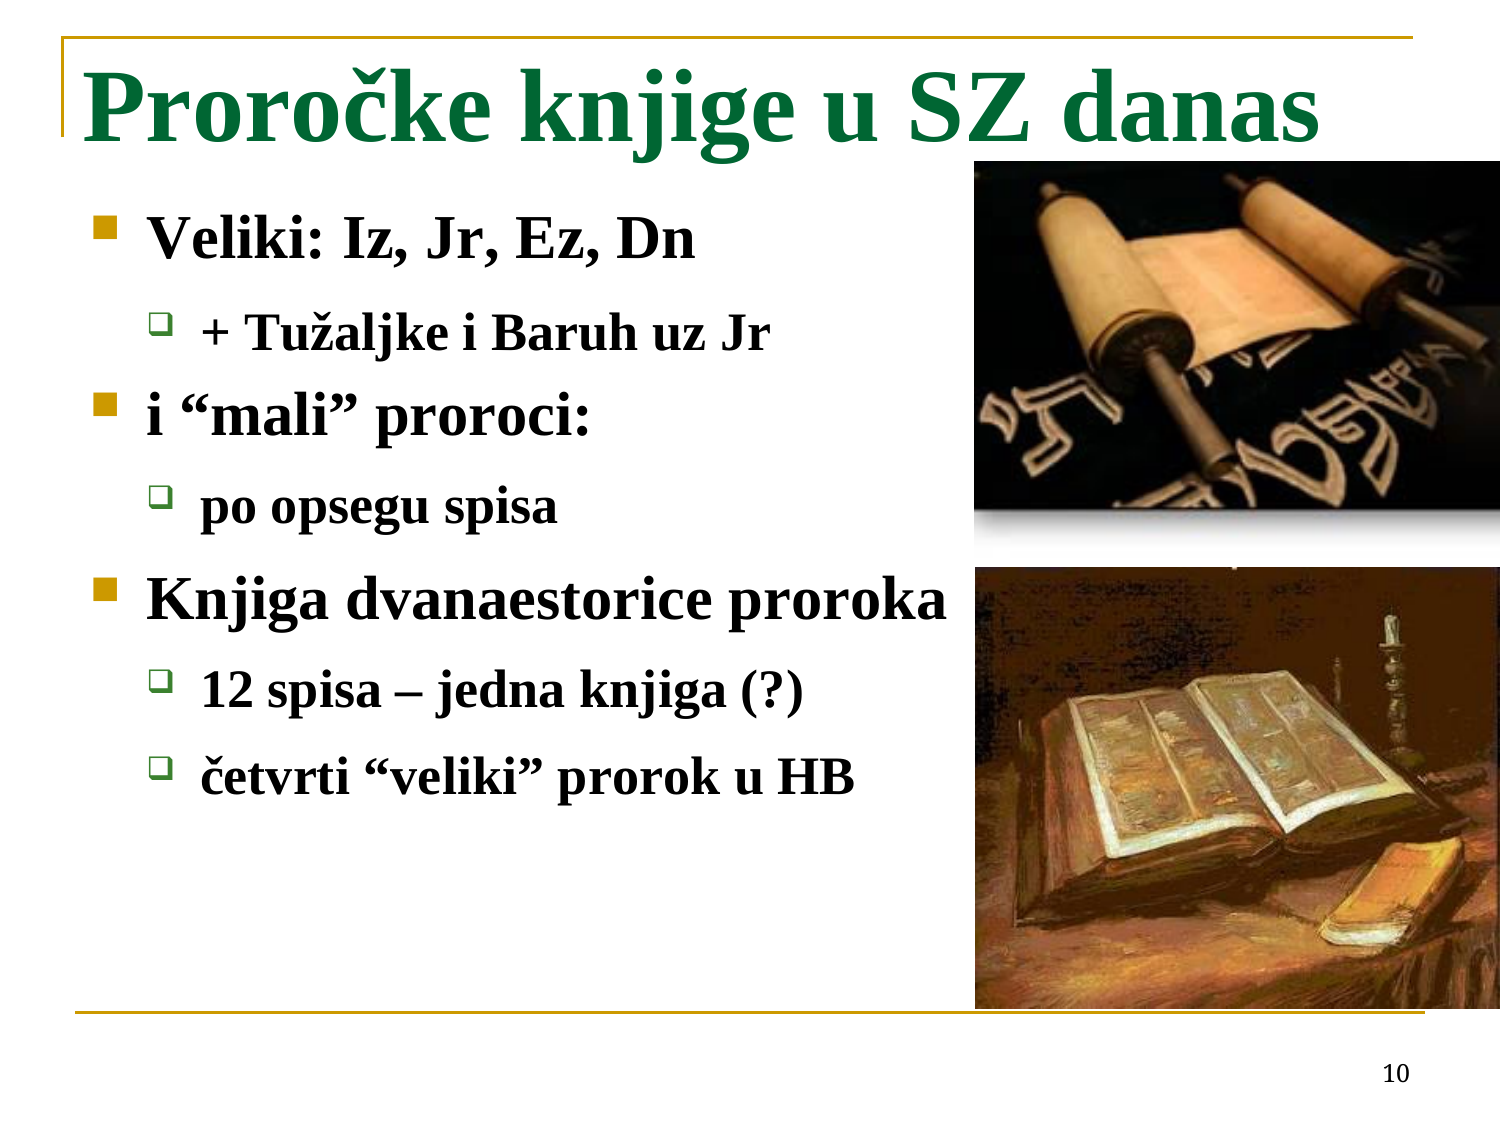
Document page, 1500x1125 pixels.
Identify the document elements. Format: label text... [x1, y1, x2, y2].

list Veliki: Iz, Jr, Ez, Dn + Tužaljke i Baruh uz Jr i “mali” proroci: po opsegu spisa Knjiga dvanaestorice proroka 12 spisa – jedna knjiga (?) četvrti “veliki” prorok u HB [75, 177, 1161, 1009]
title Proročke knjige u SZ danas [67, 29, 1418, 217]
text_box <number> [1074, 1024, 1426, 1100]
picture [975, 567, 1500, 1009]
picture [974, 161, 1500, 562]
